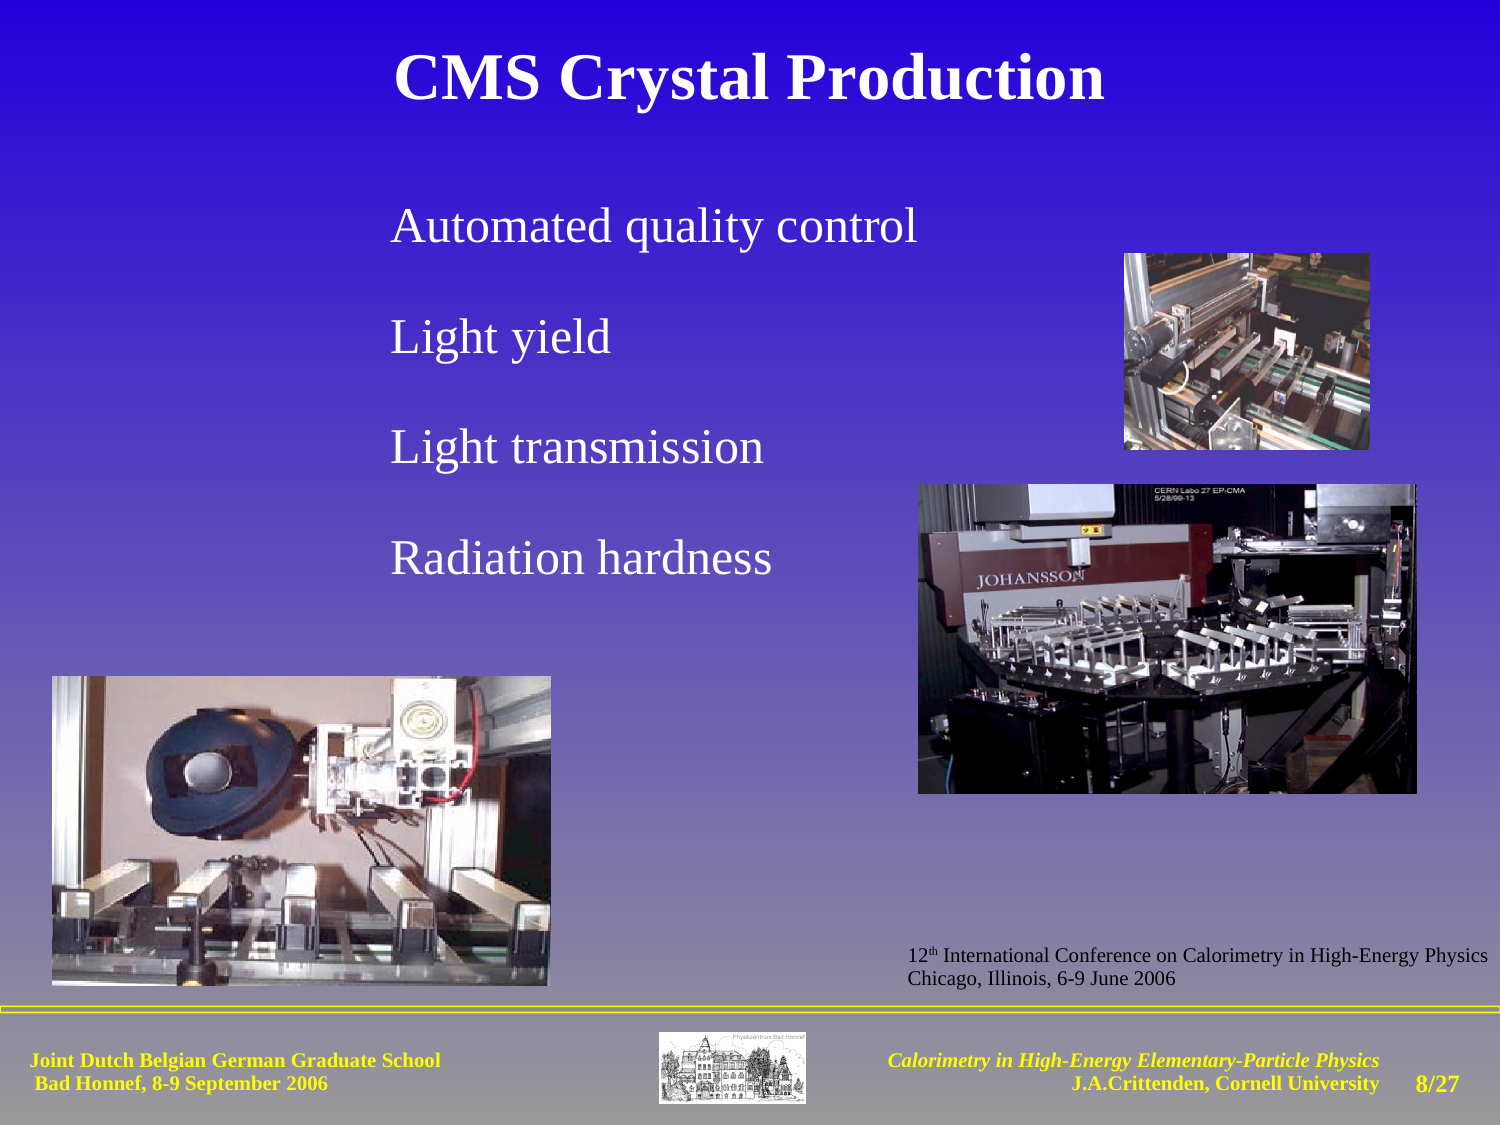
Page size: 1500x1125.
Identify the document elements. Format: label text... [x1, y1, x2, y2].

title CMS Crystal Production [112, 0, 1388, 155]
text_box Automated quality control Light yield Light transmission Radiation hardness [390, 198, 920, 586]
picture [1124, 253, 1370, 450]
text_box 12th International Conference on Calorimetry in High-Energy Physics Chicago, Illinois, 6-9 June 2006 [907, 943, 1489, 990]
picture [918, 484, 1417, 794]
picture [52, 676, 551, 986]
picture [659, 1032, 806, 1104]
